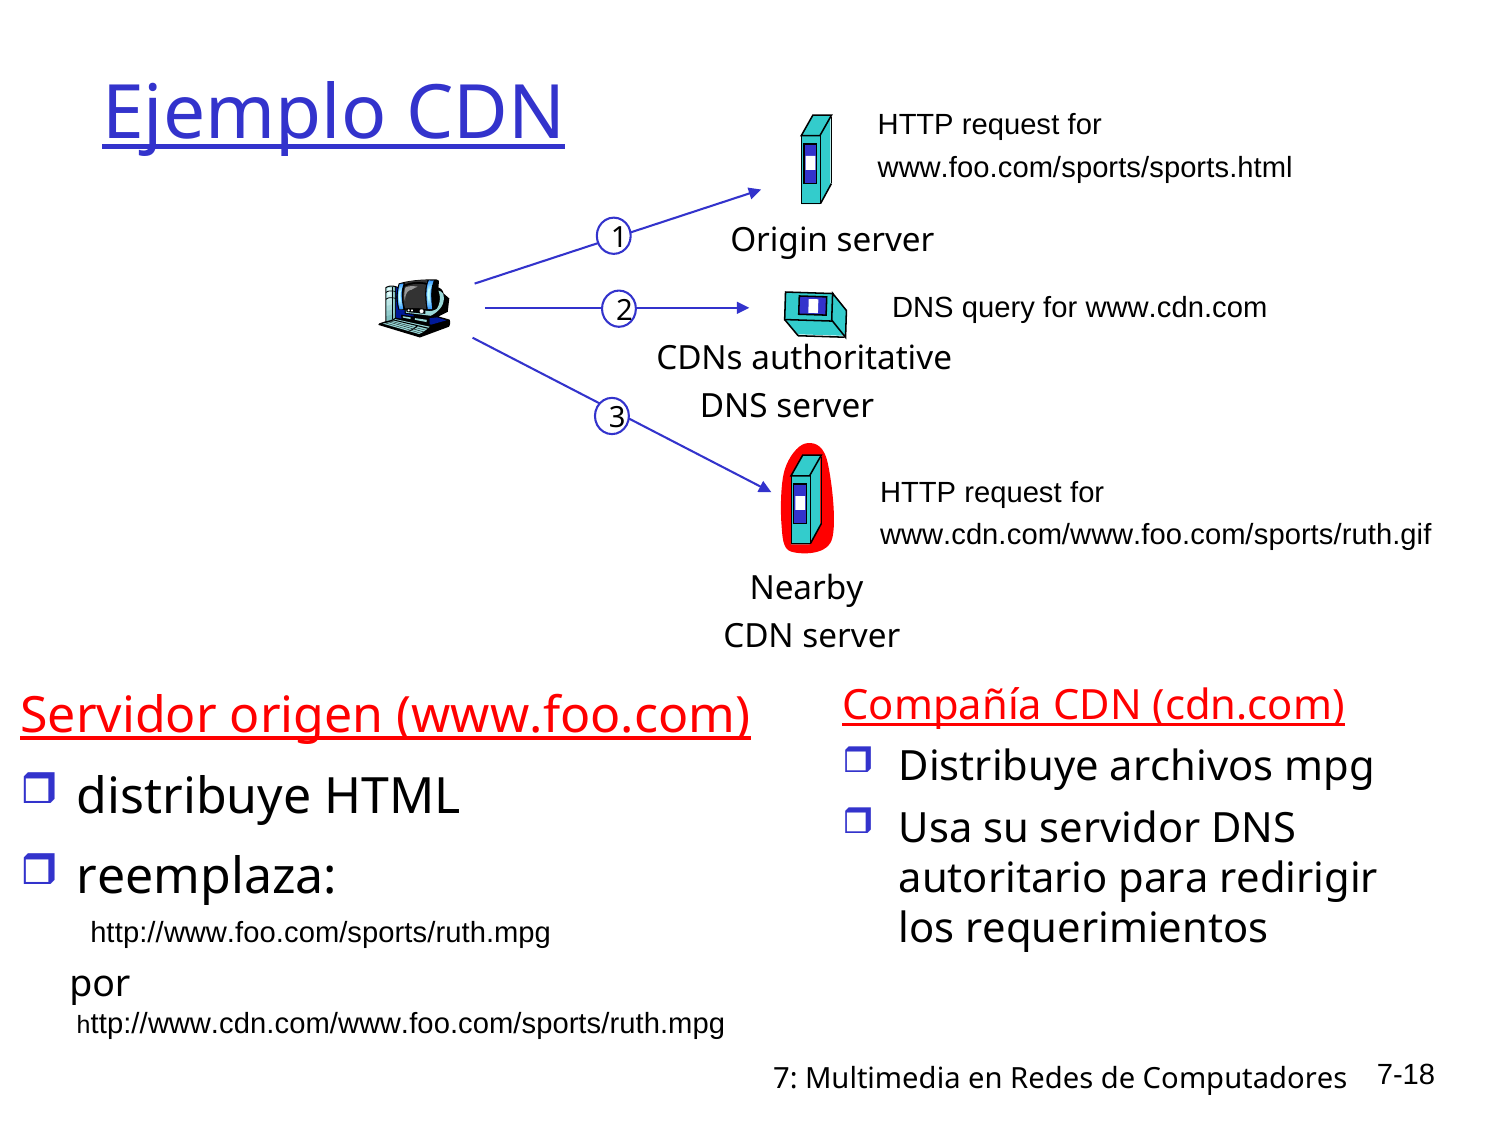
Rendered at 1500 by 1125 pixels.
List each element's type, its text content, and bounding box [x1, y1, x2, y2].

text_box 3 [594, 397, 629, 435]
text_box [784, 291, 847, 328]
text_box HTTP request for www.cdn.com/www.foo.com/sports/ruth.gif [865, 465, 1448, 559]
text_box DNS query for www.cdn.com [877, 280, 1311, 332]
list Servidor origen (www.foo.com) distribuye HTML reemplaza: http://www.foo.com/sports/ruth.mpg por http://www.cdn.com/www.foo.com/sports/ruth.mpg [5, 671, 818, 1057]
text_box HTTP request for www.foo.com/sports/sports.html [862, 97, 1309, 191]
text_box CDNs authoritative DNS server [641, 328, 1276, 433]
text_box [801, 115, 832, 205]
text_box Origin server [715, 210, 950, 266]
text_box [780, 443, 834, 554]
text_box Compañía CDN (cdn.com) Distribuye archivos mpg Usa su servidor DNS autoritario para redirigir los requerimientos [827, 669, 1457, 998]
text_box 2 [602, 290, 636, 327]
picture [378, 278, 452, 338]
text_box Nearby CDN server [708, 558, 916, 663]
text_box 1 [596, 217, 631, 254]
title Ejemplo CDN [87, 37, 1363, 181]
